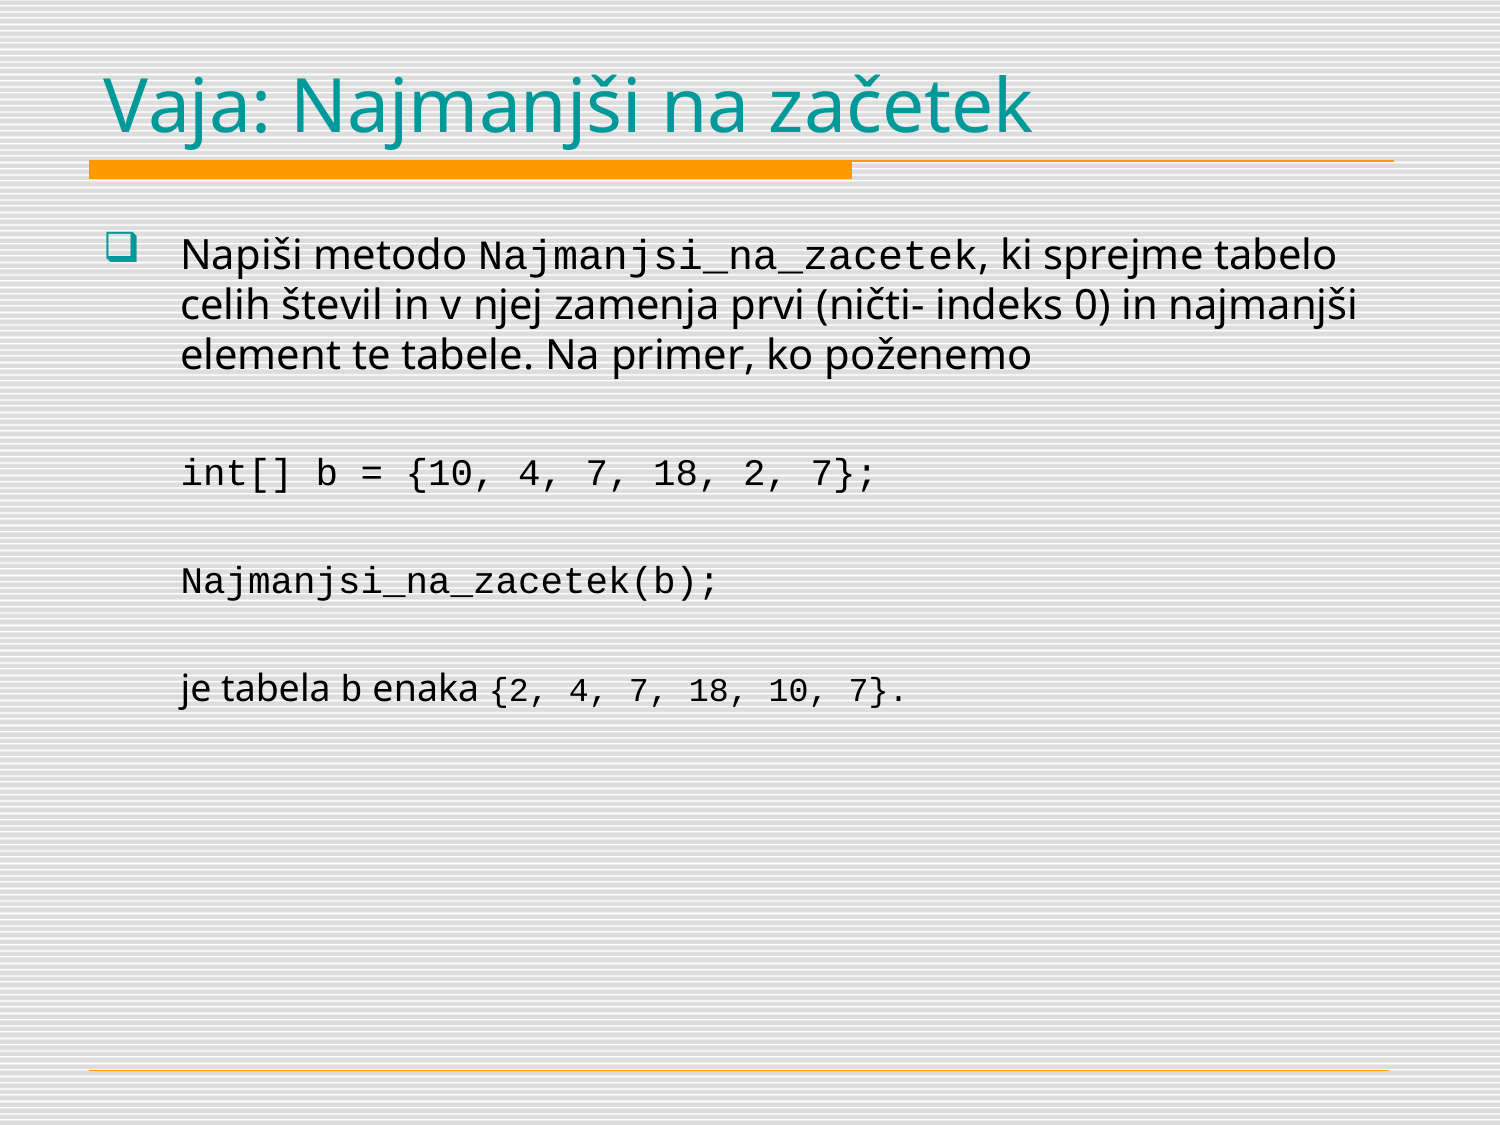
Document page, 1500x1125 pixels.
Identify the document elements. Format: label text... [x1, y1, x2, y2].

title Vaja: Najmanjši na začetek [88, 42, 1401, 155]
list Napiši metodo Najmanjsi_na_zacetek, ki sprejme tabelo celih števil in v njej zamenja prvi (ničti- indeks 0) in najmanjši element te tabele. Na primer, ko poženemo int[] b = {10, 4, 7, 18, 2, 7}; Najmanjsi_na_zacetek(b); je tabela b enaka {2, 4, 7, 18, 10, 7}. [88, 220, 1401, 1059]
picture [0, 0, 1500, 1125]
